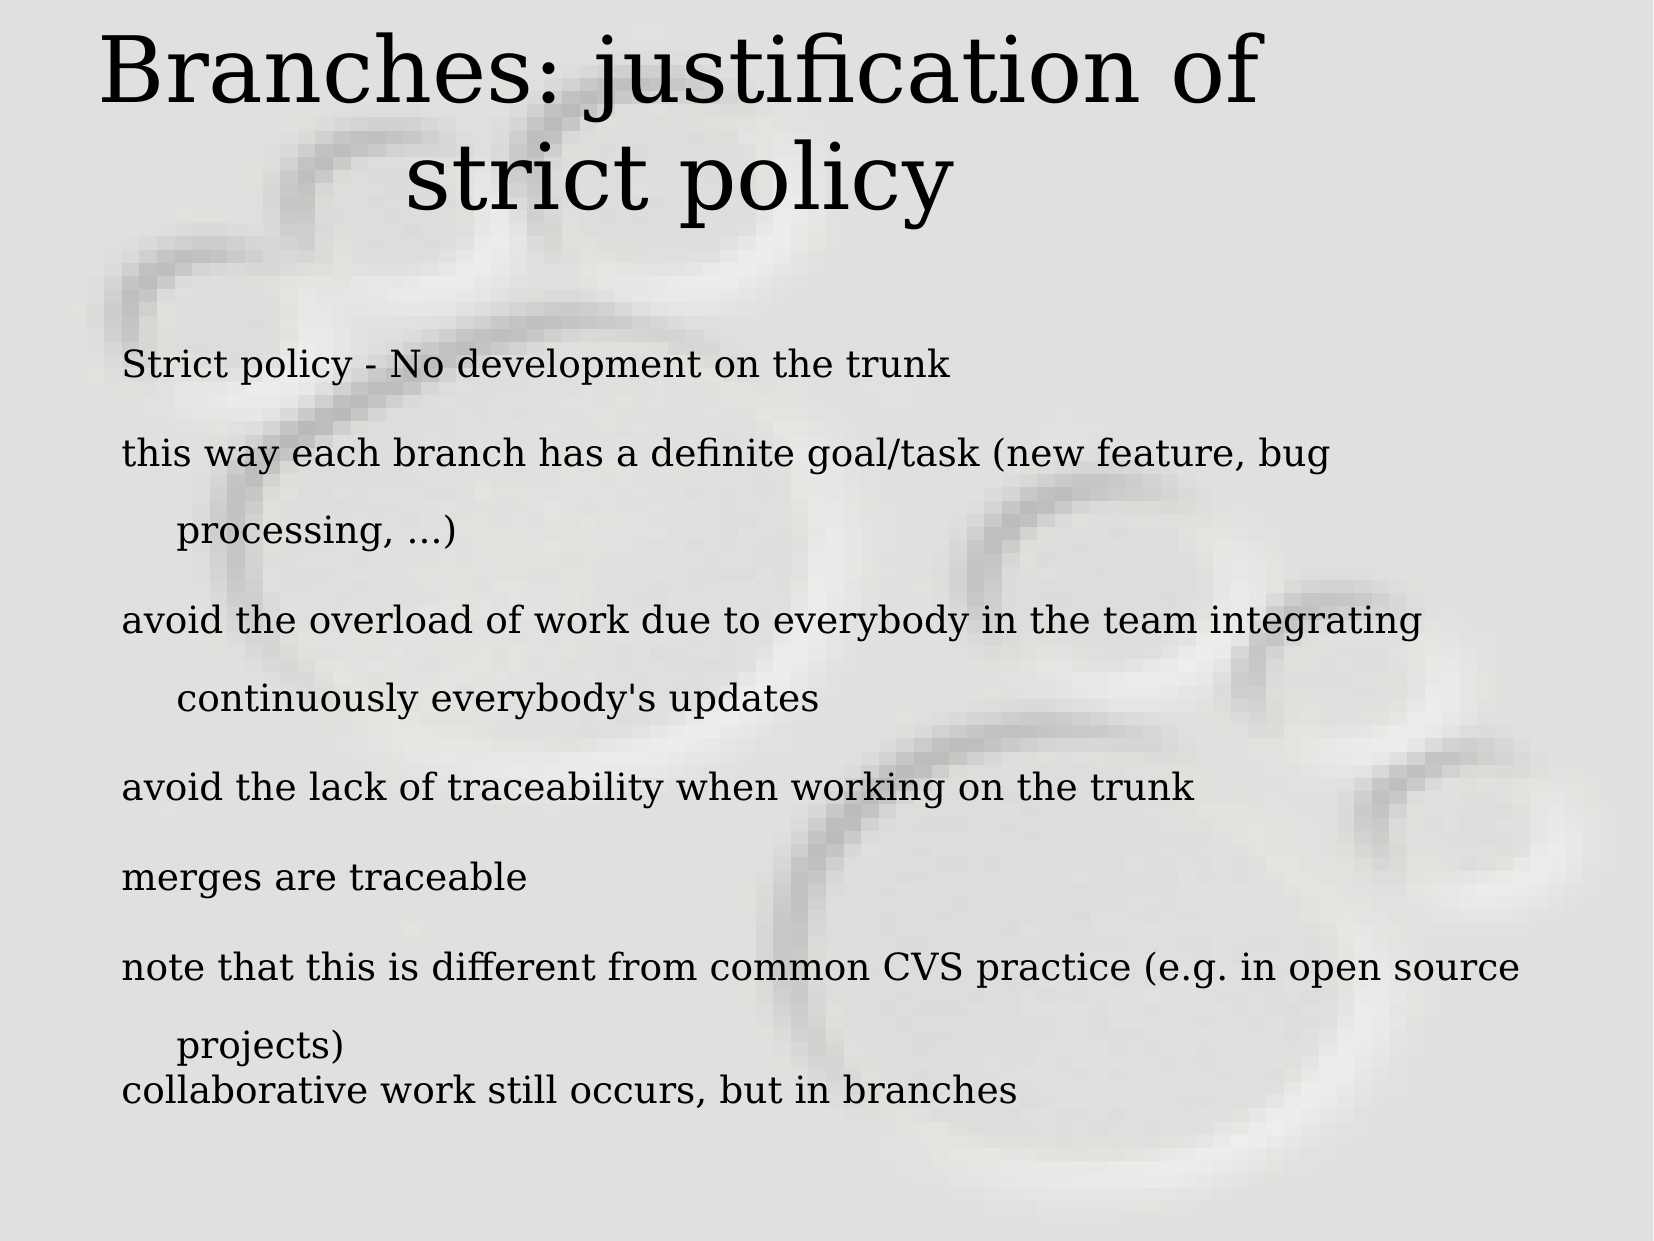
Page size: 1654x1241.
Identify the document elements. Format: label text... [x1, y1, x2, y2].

title Branches: justification of strict policy [97, 3, 1510, 246]
picture [0, 0, 1654, 1241]
list Strict policy - No development on the trunk this way each branch has a definite goal/task (new feature, bug processing, ...) avoid the overload of work due to everybody in the team integrating continuously everybody's updates avoid the lack of traceability when working on the trunk merges are traceable note that this is different from common CVS practice (e.g. in open source projects) collaborative work still occurs, but in branches [121, 344, 1534, 1203]
